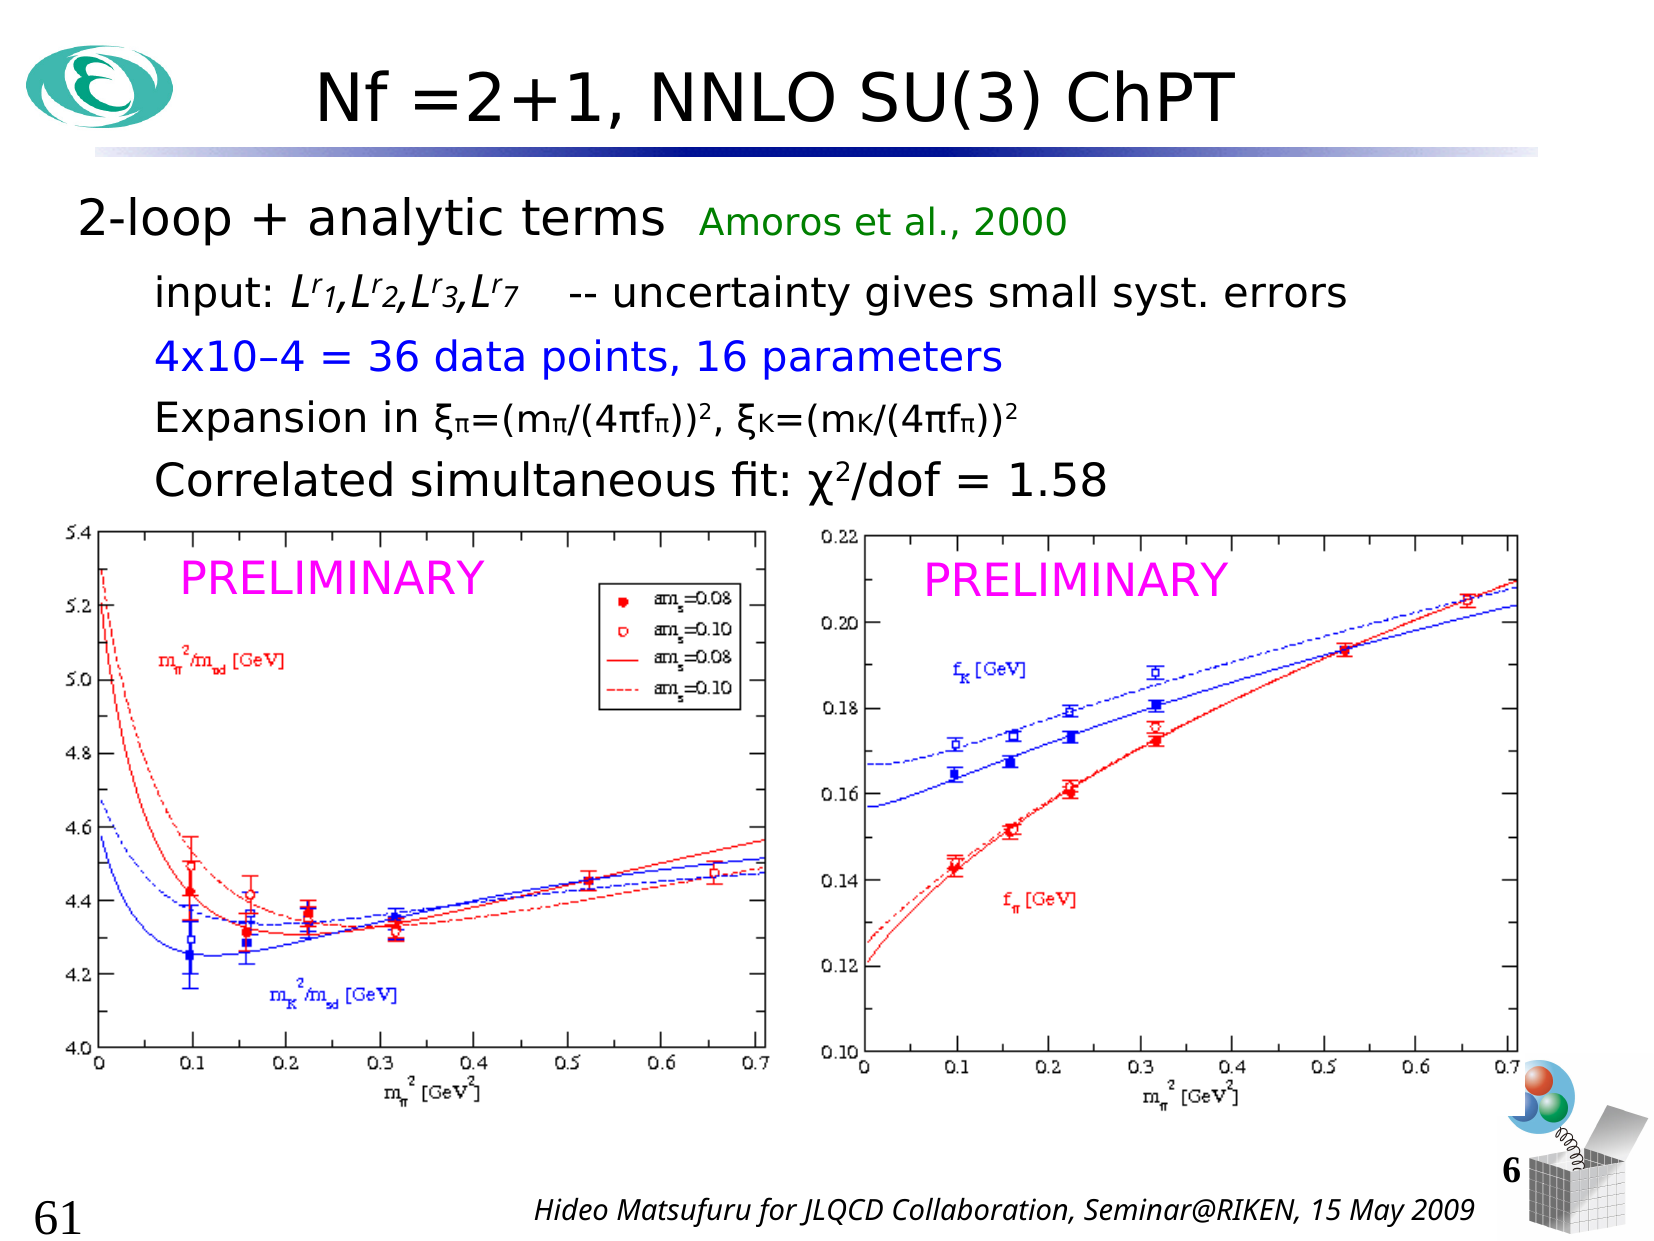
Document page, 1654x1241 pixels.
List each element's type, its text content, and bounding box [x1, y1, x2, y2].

list 2-loop + analytic terms Amoros et al., 2000 input: Lr1,Lr2,Lr3,Lr7 -- uncertainty gives small syst. errors 4x10–4 = 36 data points, 16 parameters Expansion in ξπ=(mπ/(4πfπ))2, ξK=(mK/(4πfπ))2 Correlated simultaneous fit: χ2/dof = 1.58 [59, 188, 1548, 507]
picture [63, 523, 773, 1112]
text_box PRELIMINARY [179, 552, 485, 606]
picture [20, 37, 31, 136]
text_box PRELIMINARY [923, 554, 1229, 608]
title Nf =2+1, NNLO SU(3) ChPT [31, 24, 1520, 173]
picture [1520, 147, 1538, 157]
text_box 6 [1502, 1149, 1522, 1199]
picture [819, 527, 1654, 1241]
